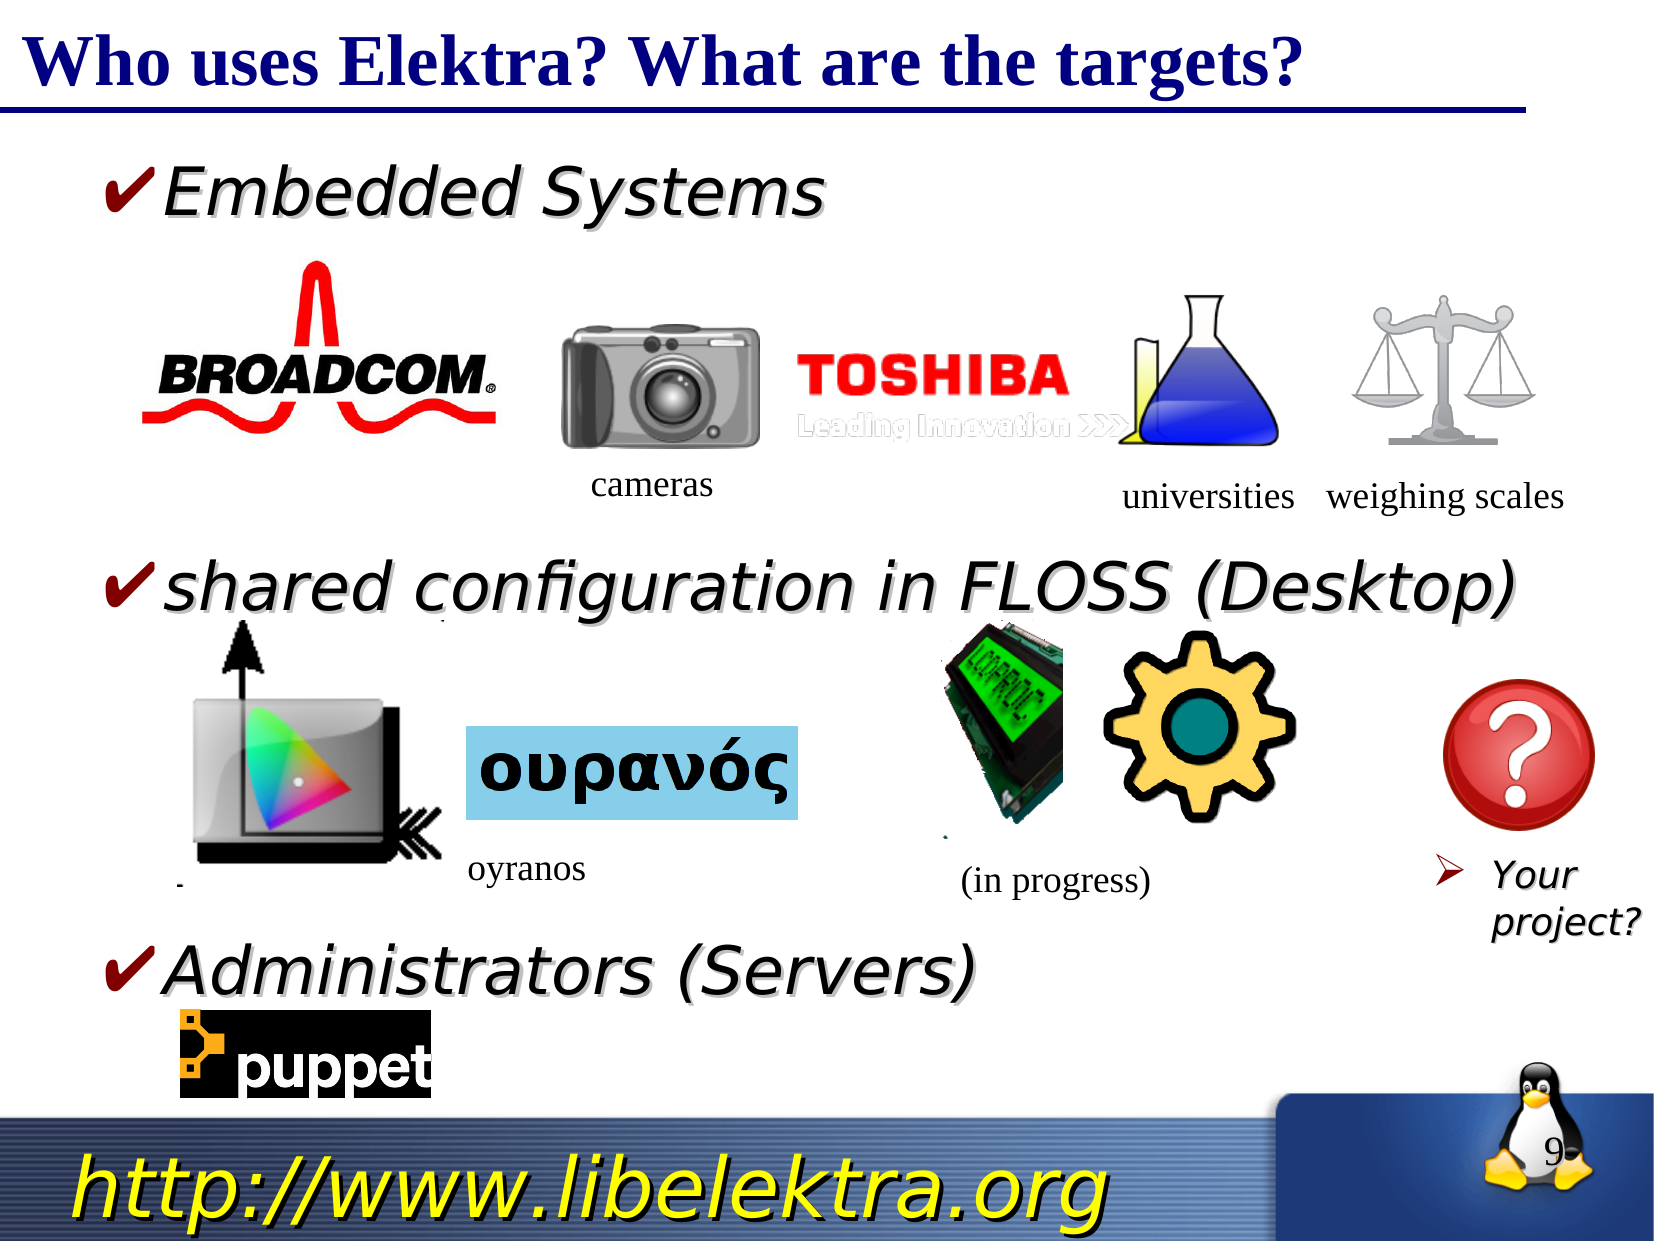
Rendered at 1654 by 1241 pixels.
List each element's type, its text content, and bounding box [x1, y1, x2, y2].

picture [1351, 295, 1536, 446]
picture [177, 620, 444, 887]
picture [0, 1009, 1654, 1241]
text_box Your project? [1417, 843, 1654, 949]
text_box Who uses Elektra? What are the targets? [21, 14, 1611, 111]
text_box cameras [590, 460, 714, 502]
picture [561, 324, 760, 449]
picture [797, 265, 1300, 474]
picture [136, 247, 502, 443]
text_box Embedded Systems [104, 147, 1152, 309]
picture [941, 620, 1063, 841]
picture [1098, 625, 1300, 827]
picture [1443, 679, 1595, 831]
picture [466, 726, 798, 820]
text_box oyranos [467, 844, 587, 886]
text_box Administrators (Servers) [104, 927, 1152, 1006]
text_box <Foliennummer> [1272, 1122, 1565, 1178]
text_box universities [1122, 472, 1296, 515]
text_box (in progress) [960, 856, 1152, 898]
text_box shared configuration in FLOSS (Desktop) [104, 543, 1565, 622]
text_box weighing scales [1325, 472, 1565, 515]
